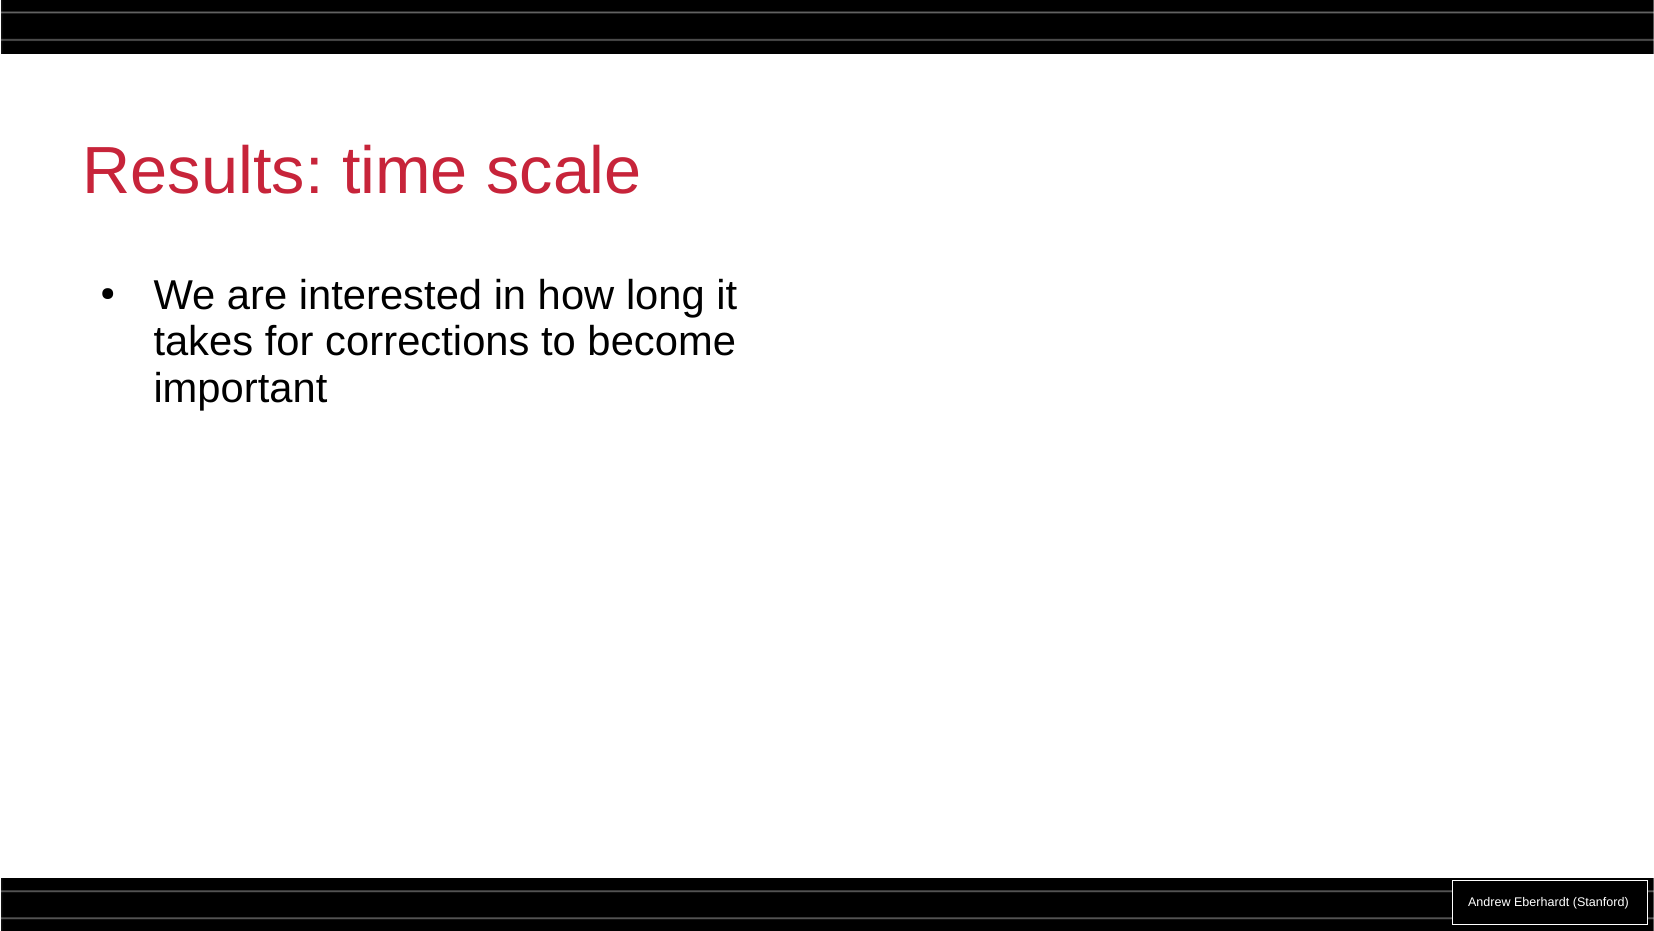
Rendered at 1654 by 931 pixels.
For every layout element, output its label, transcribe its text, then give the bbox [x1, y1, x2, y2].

list We are interested in how long it takes for corrections to become important [82, 271, 811, 851]
picture [1, 0, 1654, 54]
text_box Andrew Eberhardt (Stanford) [1452, 880, 1648, 925]
picture [1, 878, 1654, 931]
title Results: time scale [82, 92, 1571, 249]
